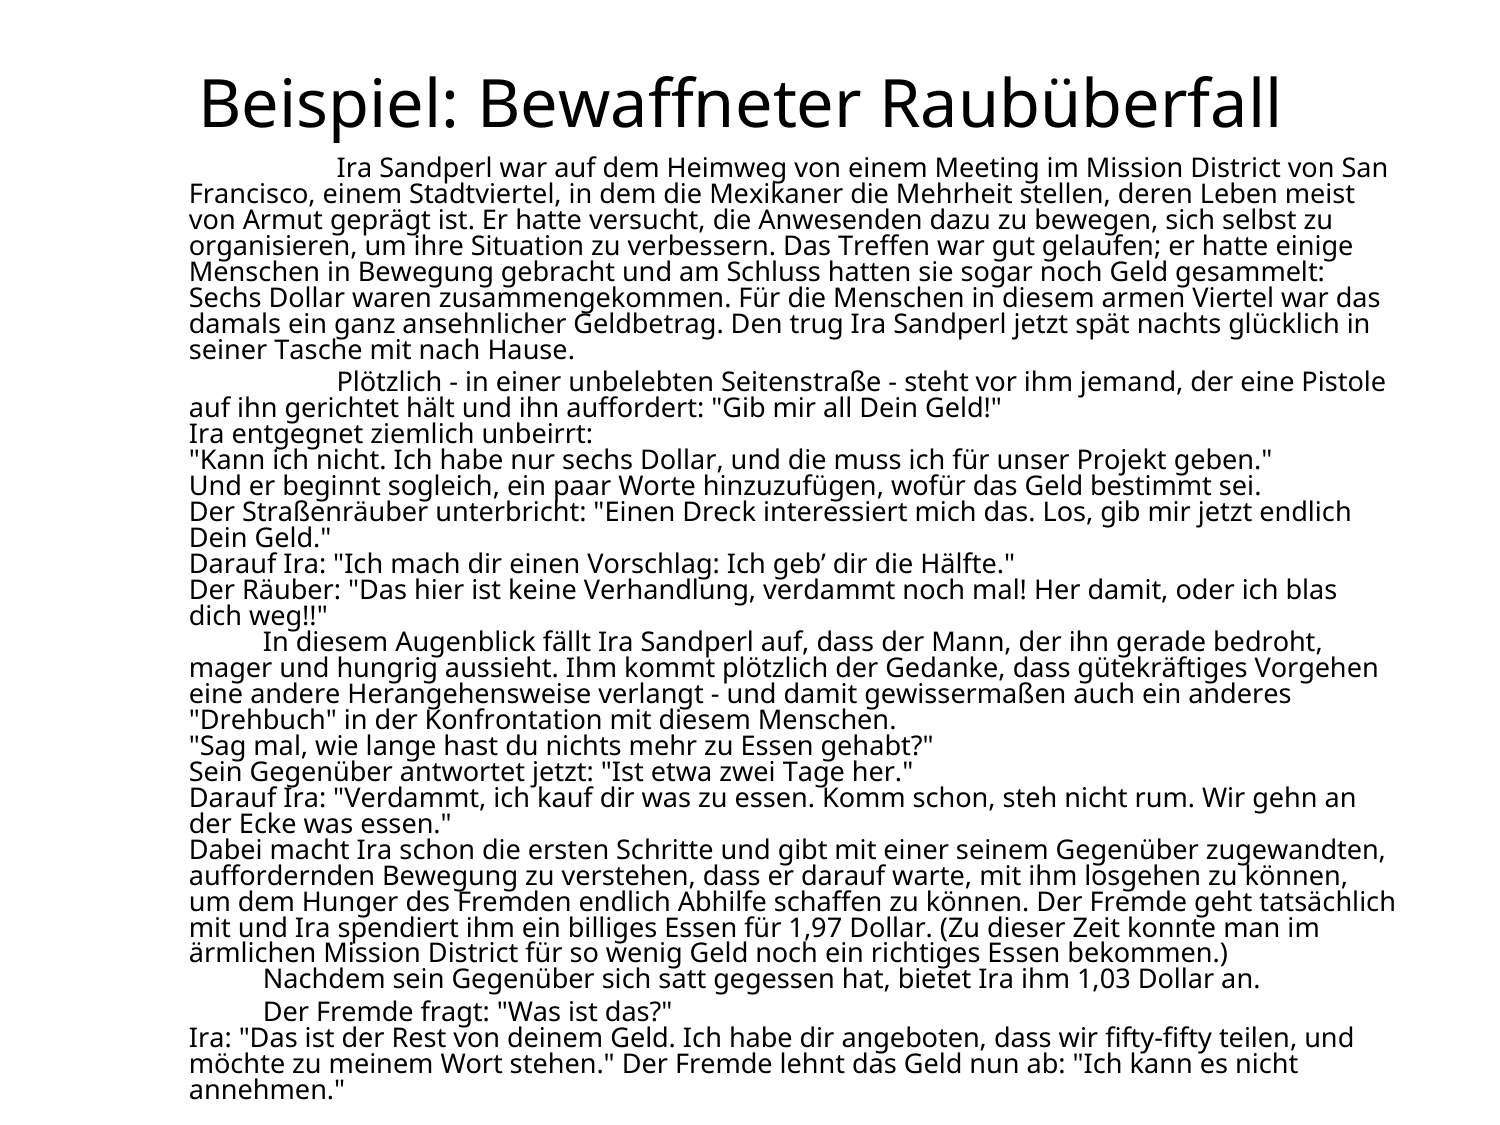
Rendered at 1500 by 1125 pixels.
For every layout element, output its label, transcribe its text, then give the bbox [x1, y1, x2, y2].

title Beispiel: Bewaffneter Raubüberfall [75, 7, 1426, 195]
list Ira Sandperl war auf dem Heimweg von einem Meeting im Mission District von San Francisco, einem Stadtviertel, in dem die Mexikaner die Mehrheit stellen, deren Leben meist von Armut geprägt ist. Er hatte versucht, die Anwesenden dazu zu bewegen, sich selbst zu organisieren, um ihre Situation zu verbessern. Das Treffen war gut gelaufen; er hatte einige Menschen in Bewegung gebracht und am Schluss hatten sie sogar noch Geld gesammelt: Sechs Dollar waren zusammengekommen. Für die Menschen in diesem armen Viertel war das damals ein ganz ansehnlicher Geldbetrag. Den trug Ira Sandperl jetzt spät nachts glücklich in seiner Tasche mit nach Hause. Plötzlich - in einer unbelebten Seitenstraße - steht vor ihm jemand, der eine Pistole auf ihn gerichtet hält und ihn auffordert: "Gib mir all Dein Geld!" Ira entgegnet ziemlich unbeirrt: "Kann ich nicht. Ich habe nur sechs Dollar, und die muss ich für unser Projekt geben." Und er beginnt sogleich, ein paar Worte hinzuzufügen, wofür das Geld bestimmt sei. Der Straßenräuber unterbricht: "Einen Dreck interessiert mich das. Los, gib mir jetzt endlich Dein Geld." Darauf Ira: "Ich mach dir einen Vorschlag: Ich geb’ dir die Hälfte." Der Räuber: "Das hier ist keine Verhandlung, verdammt noch mal! Her damit, oder ich blas dich weg!!" In diesem Augenblick fällt Ira Sandperl auf, dass der Mann, der ihn gerade bedroht, mager und hungrig aussieht. Ihm kommt plötzlich der Gedanke, dass gütekräftiges Vorgehen eine andere Herangehensweise verlangt - und damit gewissermaßen auch ein anderes "Drehbuch" in der Konfrontation mit diesem Menschen. "Sag mal, wie lange hast du nichts mehr zu Essen gehabt?" Sein Gegenüber antwortet jetzt: "Ist etwa zwei Tage her." Darauf Ira: "Verdammt, ich kauf dir was zu essen. Komm schon, steh nicht rum. Wir gehn an der Ecke was essen." Dabei macht Ira schon die ersten Schritte und gibt mit einer seinem Gegenüber zugewandten, auffordernden Bewegung zu verstehen, dass er darauf warte, mit ihm losgehen zu können, um dem Hunger des Fremden endlich Abhilfe schaffen zu können. Der Fremde geht tatsächlich mit und Ira spendiert ihm ein billiges Essen für 1,97 Dollar. (Zu dieser Zeit konnte man im ärmlichen Mission District für so wenig Geld noch ein richtiges Essen bekommen.) Nachdem sein Gegenüber sich satt gegessen hat, bietet Ira ihm 1,03 Dollar an. Der Fremde fragt: "Was ist das?" Ira: "Das ist der Rest von deinem Geld. Ich habe dir angeboten, dass wir fifty-fifty teilen, und möchte zu meinem Wort stehen." Der Fremde lehnt das Geld nun ab: "Ich kann es nicht annehmen." [61, 148, 1412, 1047]
